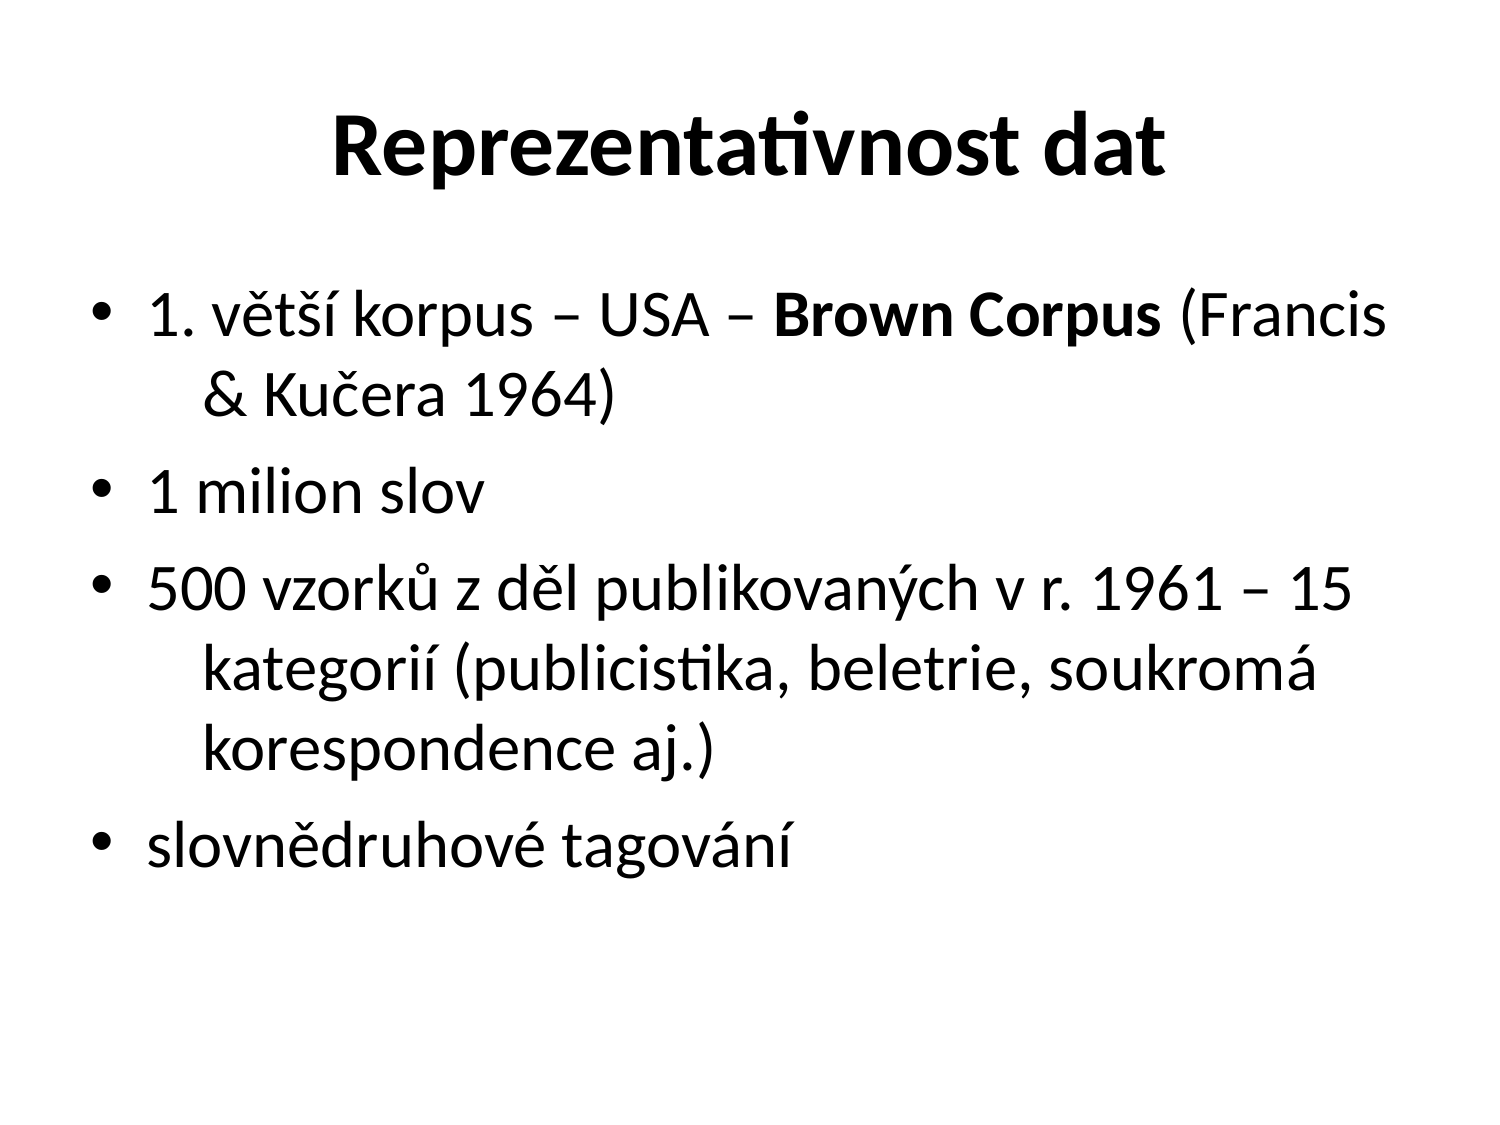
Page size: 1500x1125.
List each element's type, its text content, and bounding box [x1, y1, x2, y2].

list 1. větší korpus – USA – Brown Corpus (Francis & Kučera 1964) 1 milion slov 500 vzorků z děl publikovaných v r. 1961 – 15 kategorií (publicistika, beletrie, soukromá korespondence aj.) slovnědruhové tagování [75, 262, 1426, 1005]
title Reprezentativnost dat [75, 45, 1426, 233]
